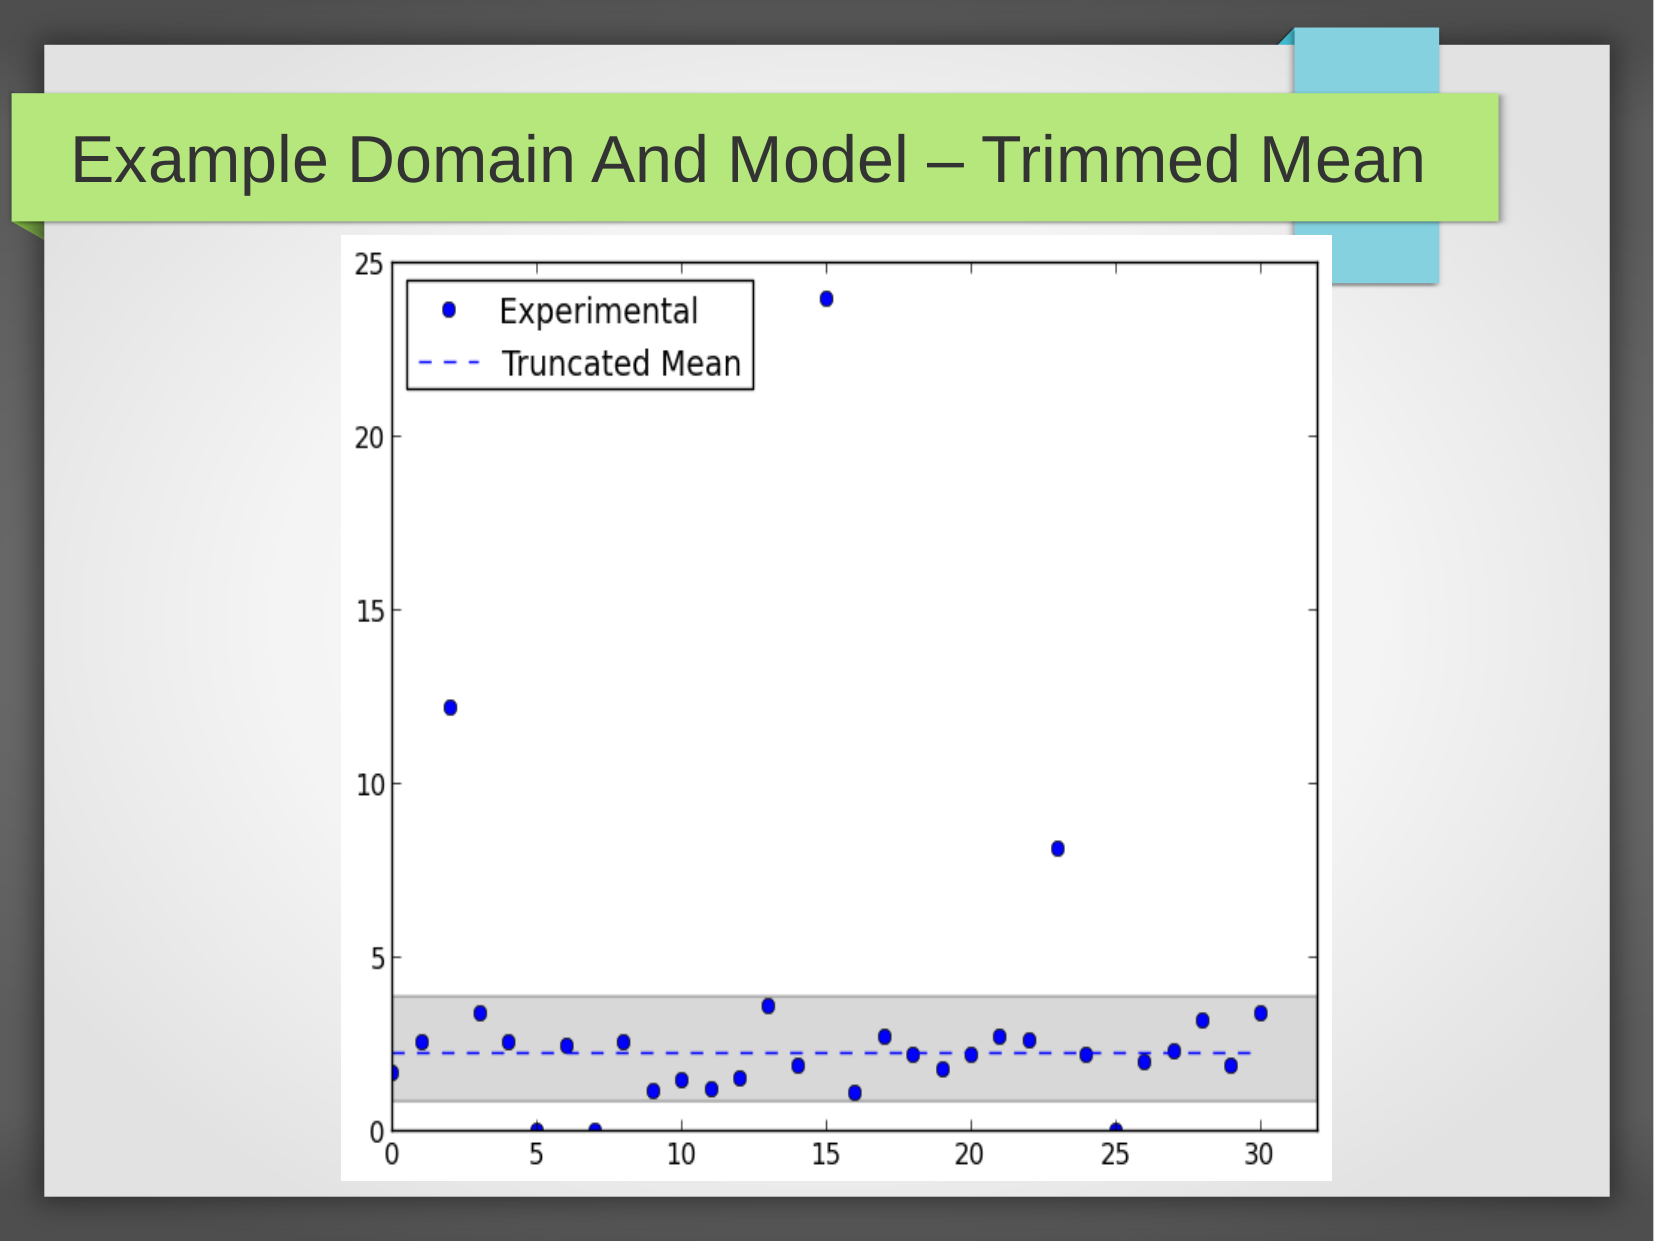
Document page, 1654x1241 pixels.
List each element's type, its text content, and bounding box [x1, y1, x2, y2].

picture [0, 0, 1654, 1241]
title Example Domain And Model – Trimmed Mean [70, 106, 1591, 213]
